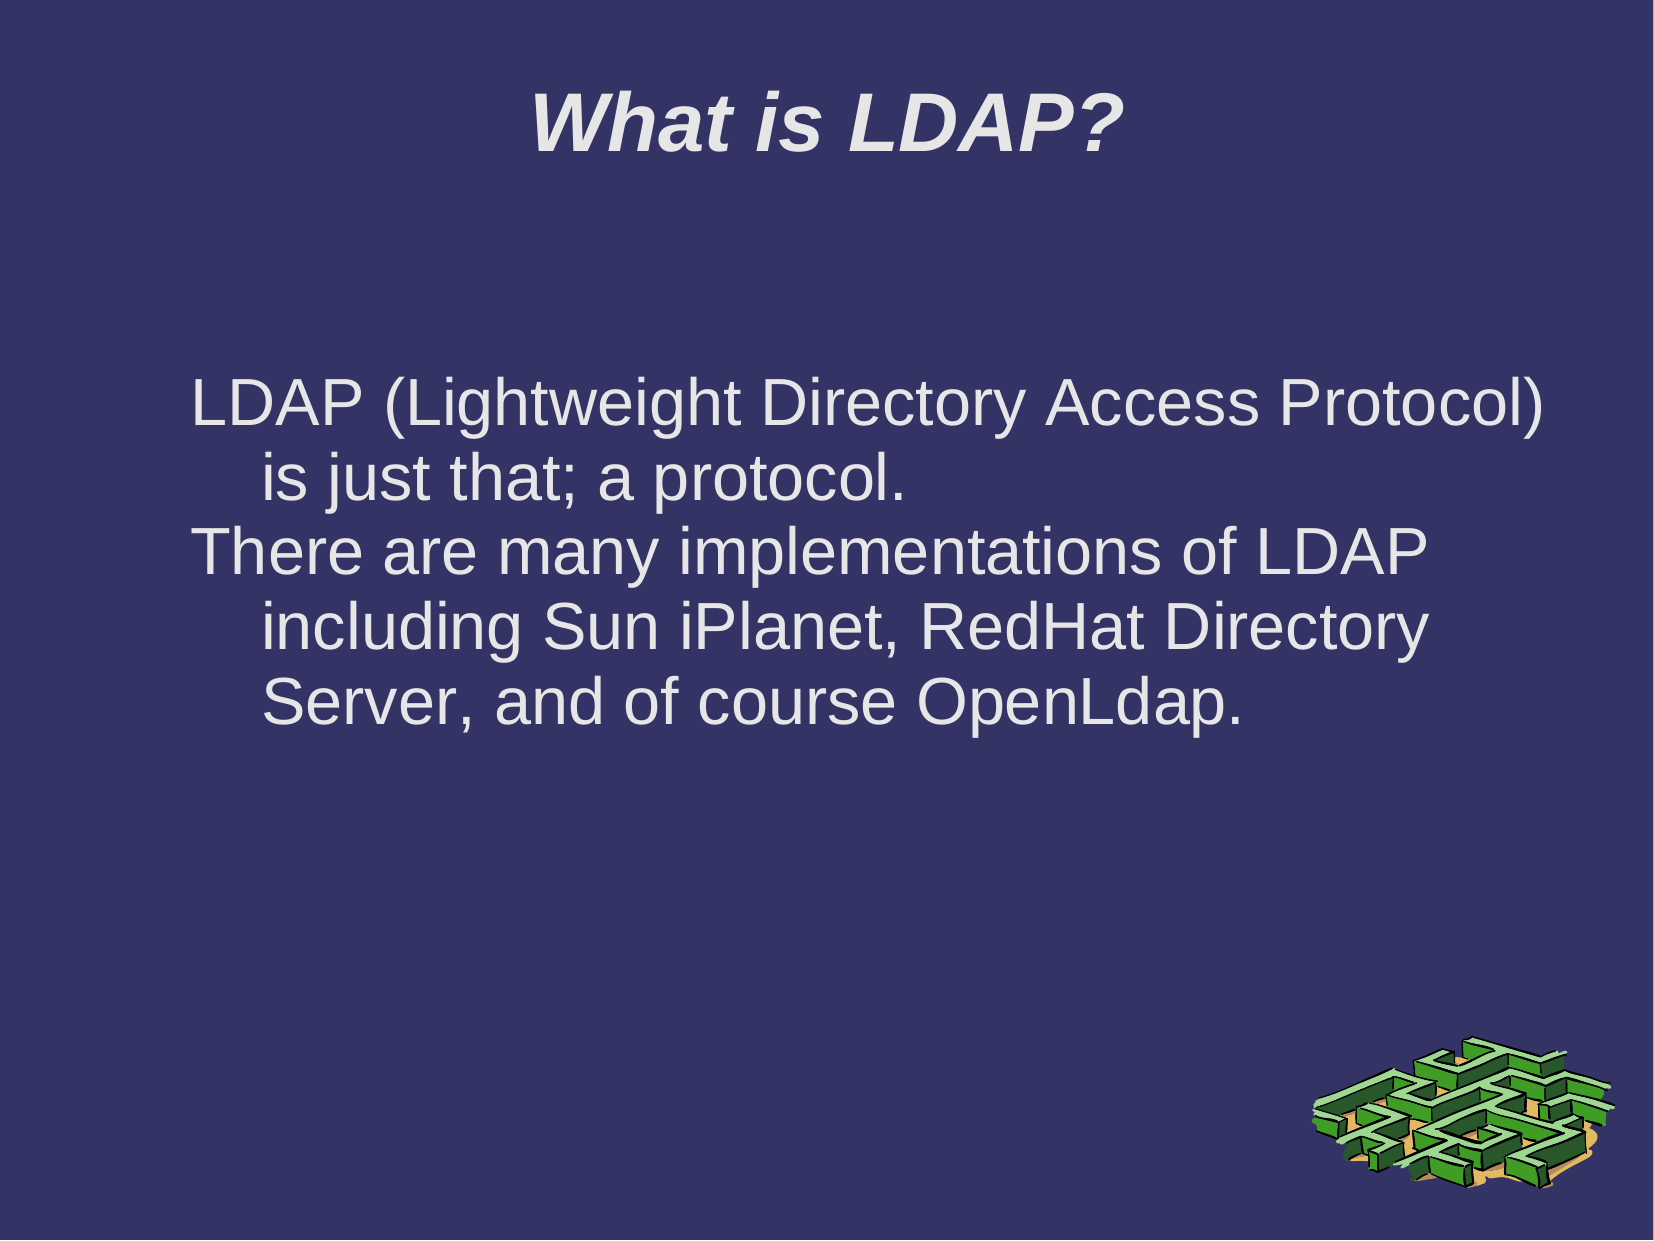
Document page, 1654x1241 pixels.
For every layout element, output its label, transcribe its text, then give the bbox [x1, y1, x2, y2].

title What is LDAP? [121, 19, 1534, 227]
list LDAP (Lightweight Directory Access Protocol) is just that; a protocol. There are many implementations of LDAP including Sun iPlanet, RedHat Directory Server, and of course OpenLdap. [178, 364, 1570, 1147]
